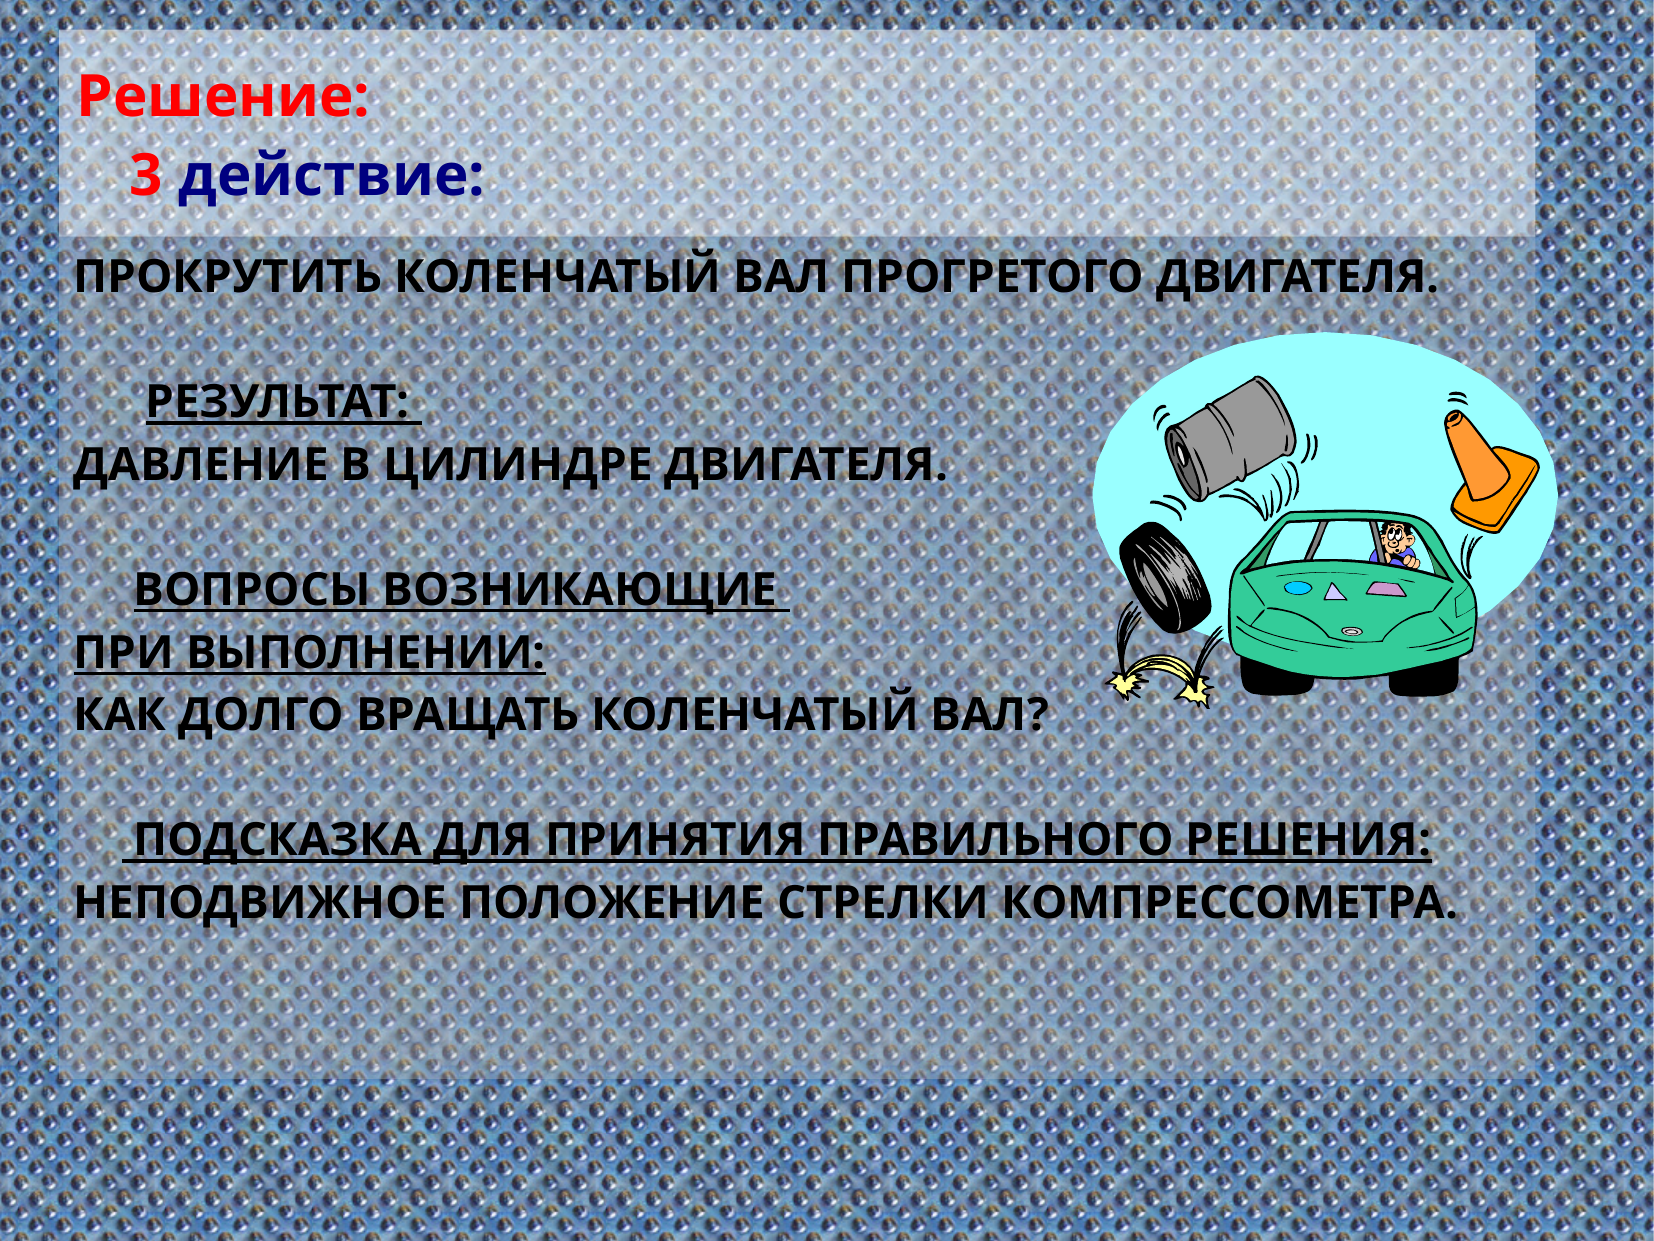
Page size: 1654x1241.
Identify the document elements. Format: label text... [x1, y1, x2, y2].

text_box ПРОКРУТИТЬ КОЛЕНЧАТЫЙ ВАЛ ПРОГРЕТОГО ДВИГАТЕЛЯ. РЕЗУЛЬТАТ: ДАВЛЕНИЕ В ЦИЛИНДРЕ ДВИГАТЕЛЯ. ВОПРОСЫ ВОЗНИКАЮЩИЕ ПРИ ВЫПОЛНЕНИИ: КАК ДОЛГО ВРАЩАТЬ КОЛЕНЧАТЫЙ ВАЛ? ПОДСКАЗКА ДЛЯ ПРИНЯТИЯ ПРАВИЛЬНОГО РЕШЕНИЯ: НЕПОДВИЖНОЕ ПОЛОЖЕНИЕ СТРЕЛКИ КОМПРЕССОМЕТРА. [59, 236, 1536, 1079]
title Решение: 3 действие: [59, 29, 1536, 236]
picture [0, 0, 1654, 1241]
